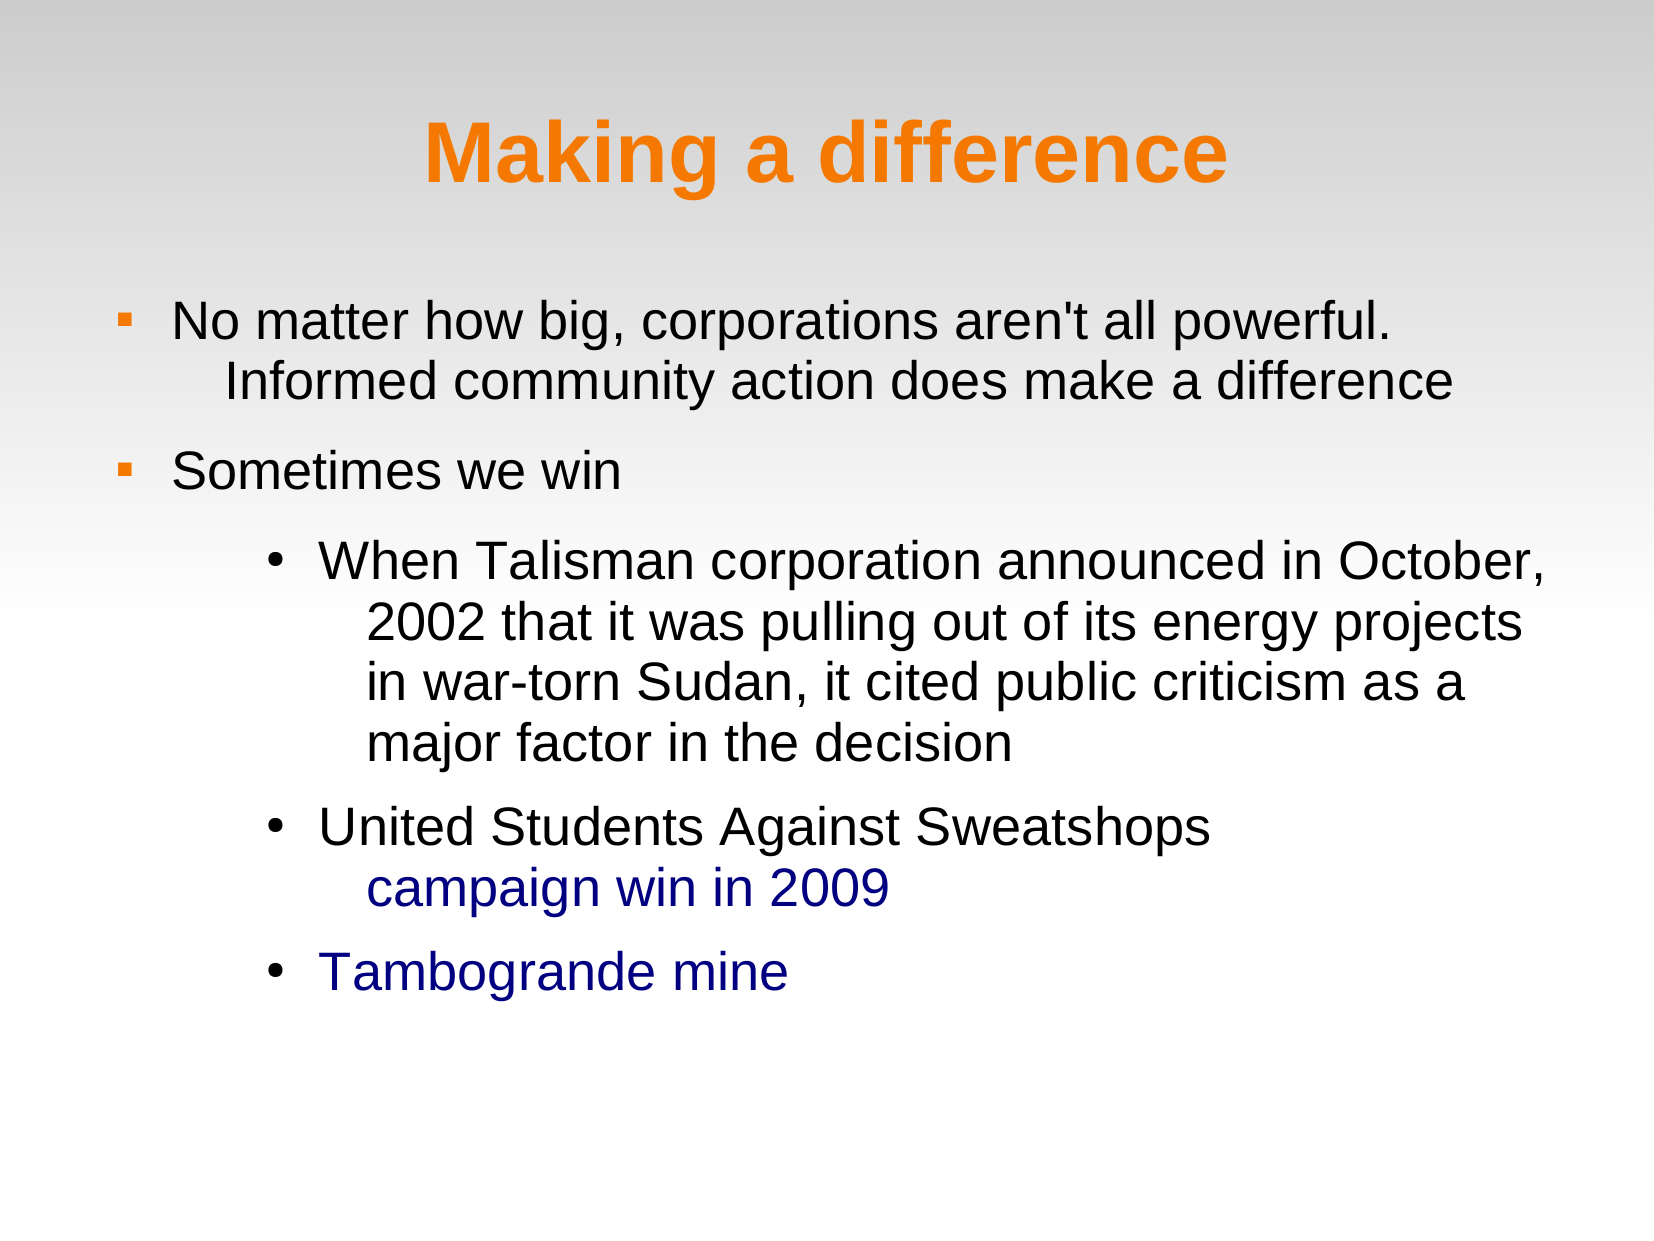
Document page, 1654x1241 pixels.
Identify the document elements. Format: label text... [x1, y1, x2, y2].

title Making a difference [82, 49, 1571, 257]
list No matter how big, corporations aren't all powerful. Informed community action does make a difference Sometimes we win When Talisman corporation announced in October, 2002 that it was pulling out of its energy projects in war-torn Sudan, it cited public criticism as a major factor in the decision United Students Against Sweatshops campaign win in 2009 Tambogrande mine [82, 290, 1571, 1109]
